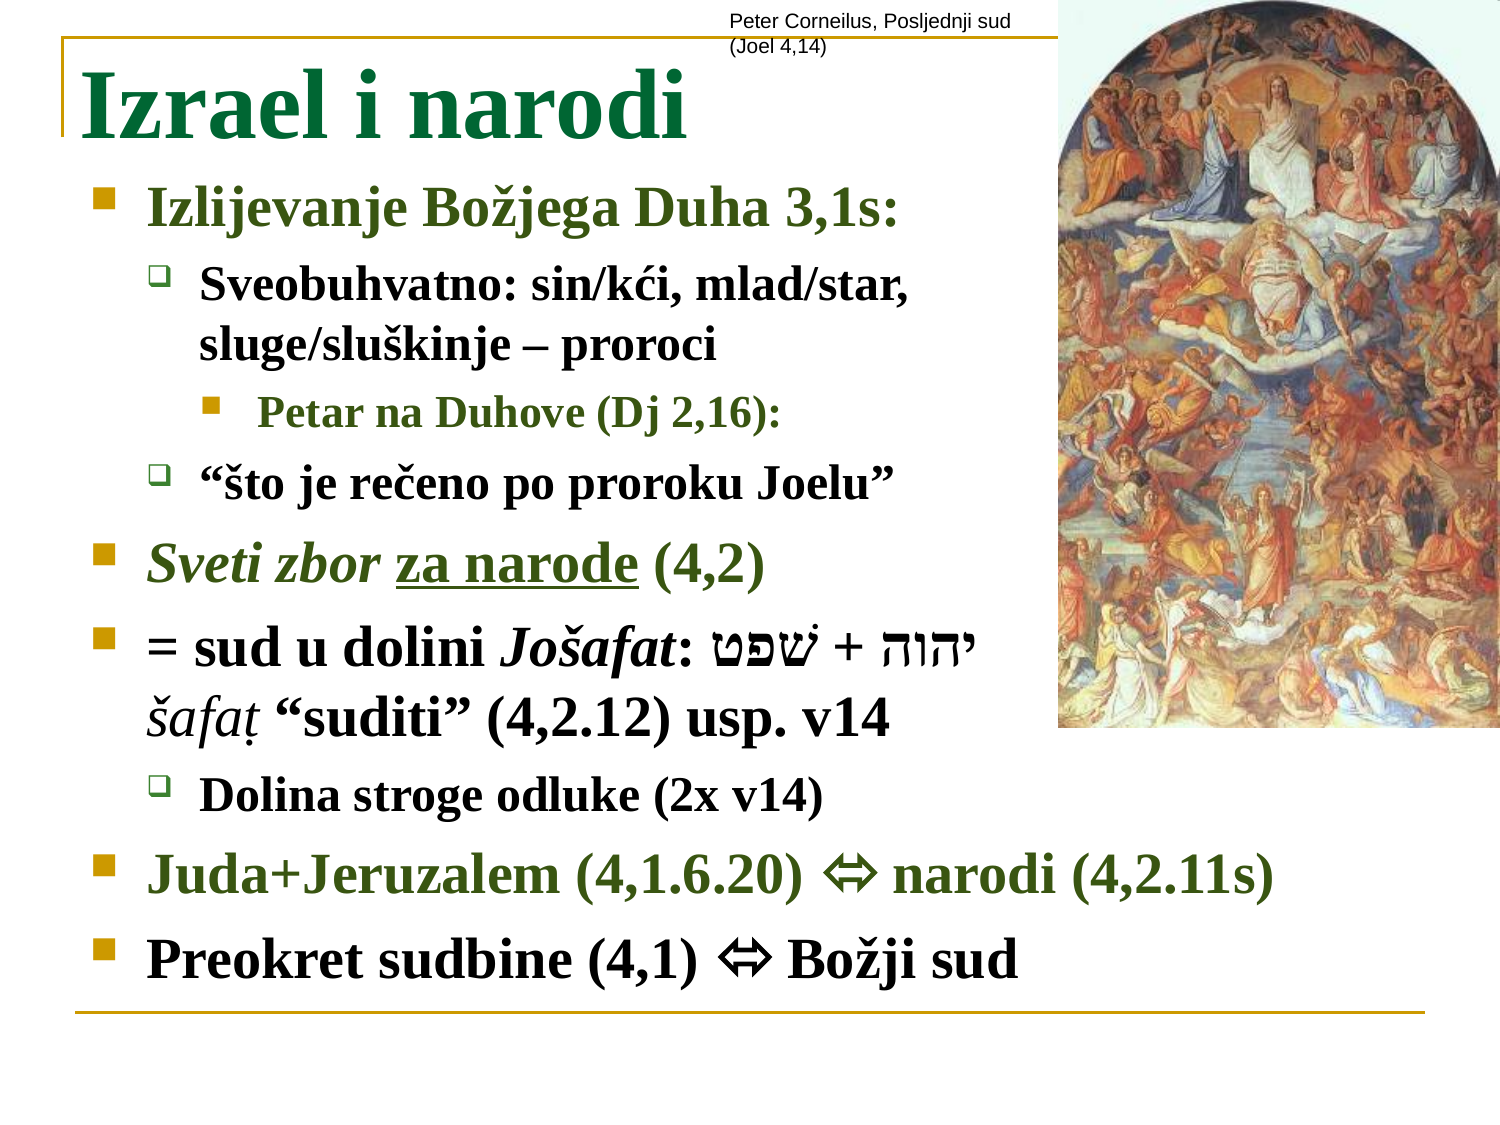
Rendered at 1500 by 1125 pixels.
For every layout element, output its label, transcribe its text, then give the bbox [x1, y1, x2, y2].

list Izlijevanje Božjega Duha 3,1s: Sveobuhvatno: sin/kći, mlad/star, sluge/sluškinje – proroci Petar na Duhove (Dj 2,16): “što je rečeno po proroku Joelu” Sveti zbor za narode (4,2) = sud u dolini Jošafat: יהוה + שׁפט šafaṭ “suditi” (4,2.12) usp. v14 Dolina stroge odluke (2x v14) Juda+Jeruzalem (4,1.6.20)  narodi (4,2.11s) Preokret sudbine (4,1)  Božji sud [74, 160, 1424, 1006]
title Izrael i narodi [64, 31, 1058, 218]
text_box Peter Corneilus, Posljednji sud (Joel 4,14) [714, 0, 1064, 66]
picture [1058, 0, 1500, 728]
